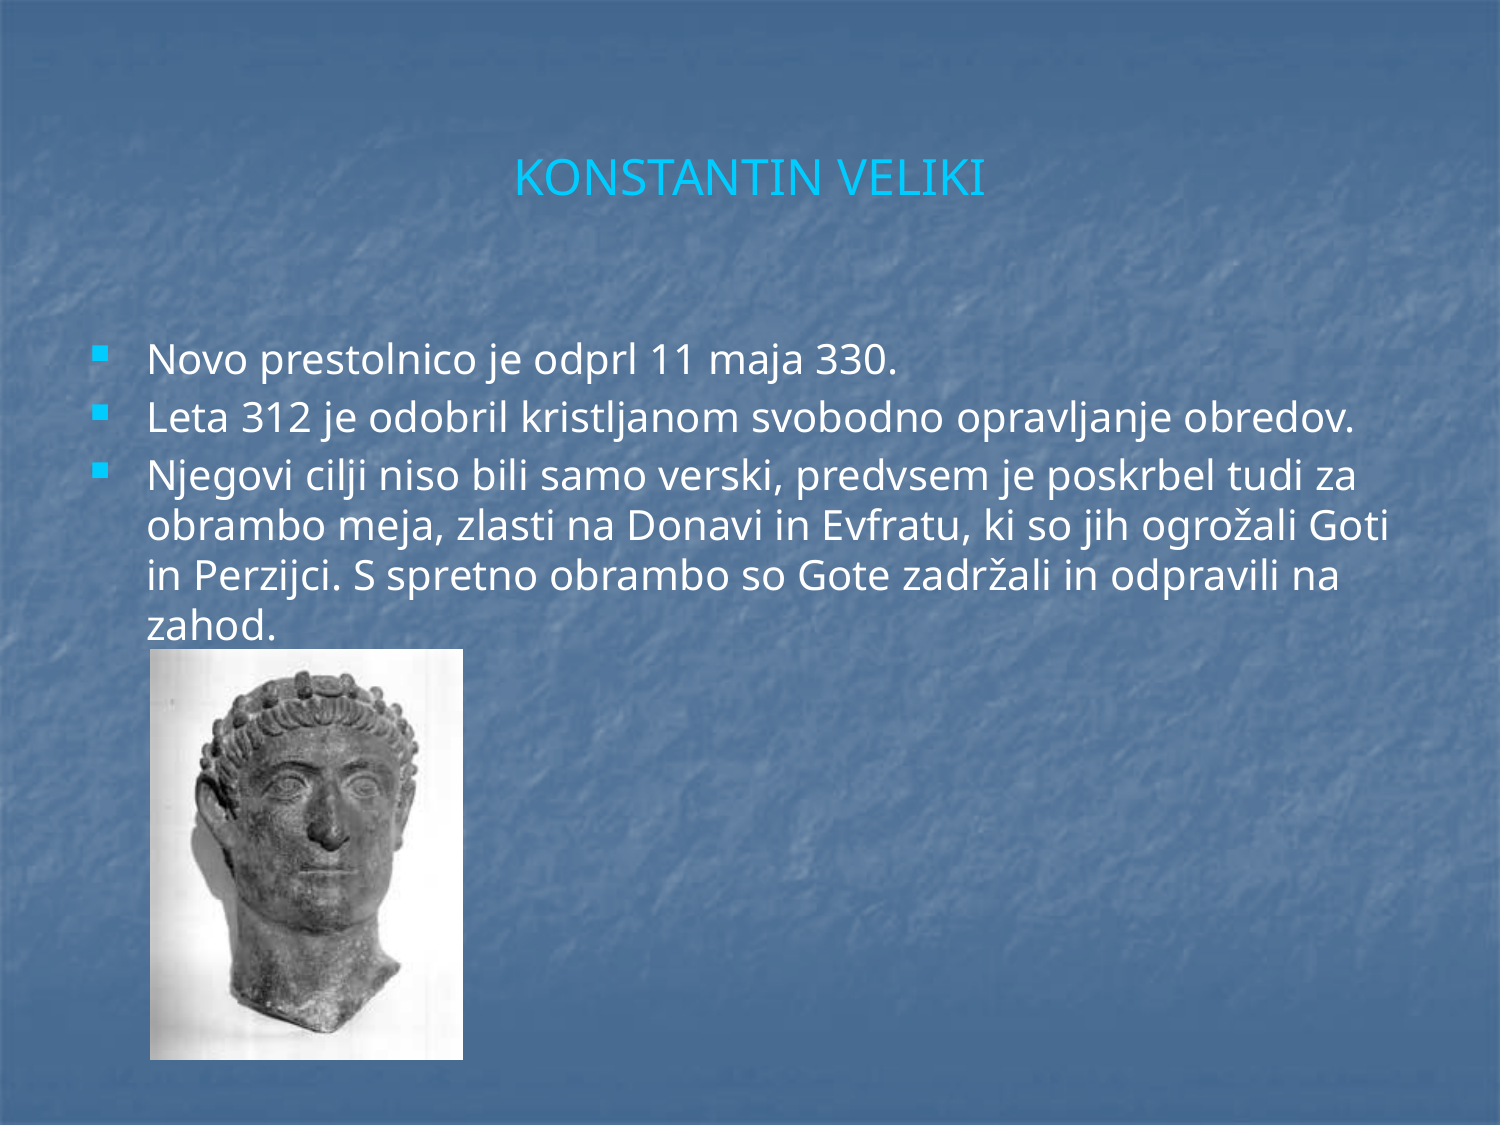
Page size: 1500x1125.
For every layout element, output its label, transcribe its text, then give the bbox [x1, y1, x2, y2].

picture [0, 0, 1500, 1125]
title KONSTANTIN VELIKI [75, 62, 1425, 288]
list Novo prestolnico je odprl 11 maja 330. Leta 312 je odobril kristljanom svobodno opravljanje obredov. Njegovi cilji niso bili samo verski, predvsem je poskrbel tudi za obrambo meja, zlasti na Donavi in Evfratu, ki so jih ogrožali Goti in Perzijci. S spretno obrambo so Gote zadržali in odpravili na zahod. [75, 324, 1425, 1000]
